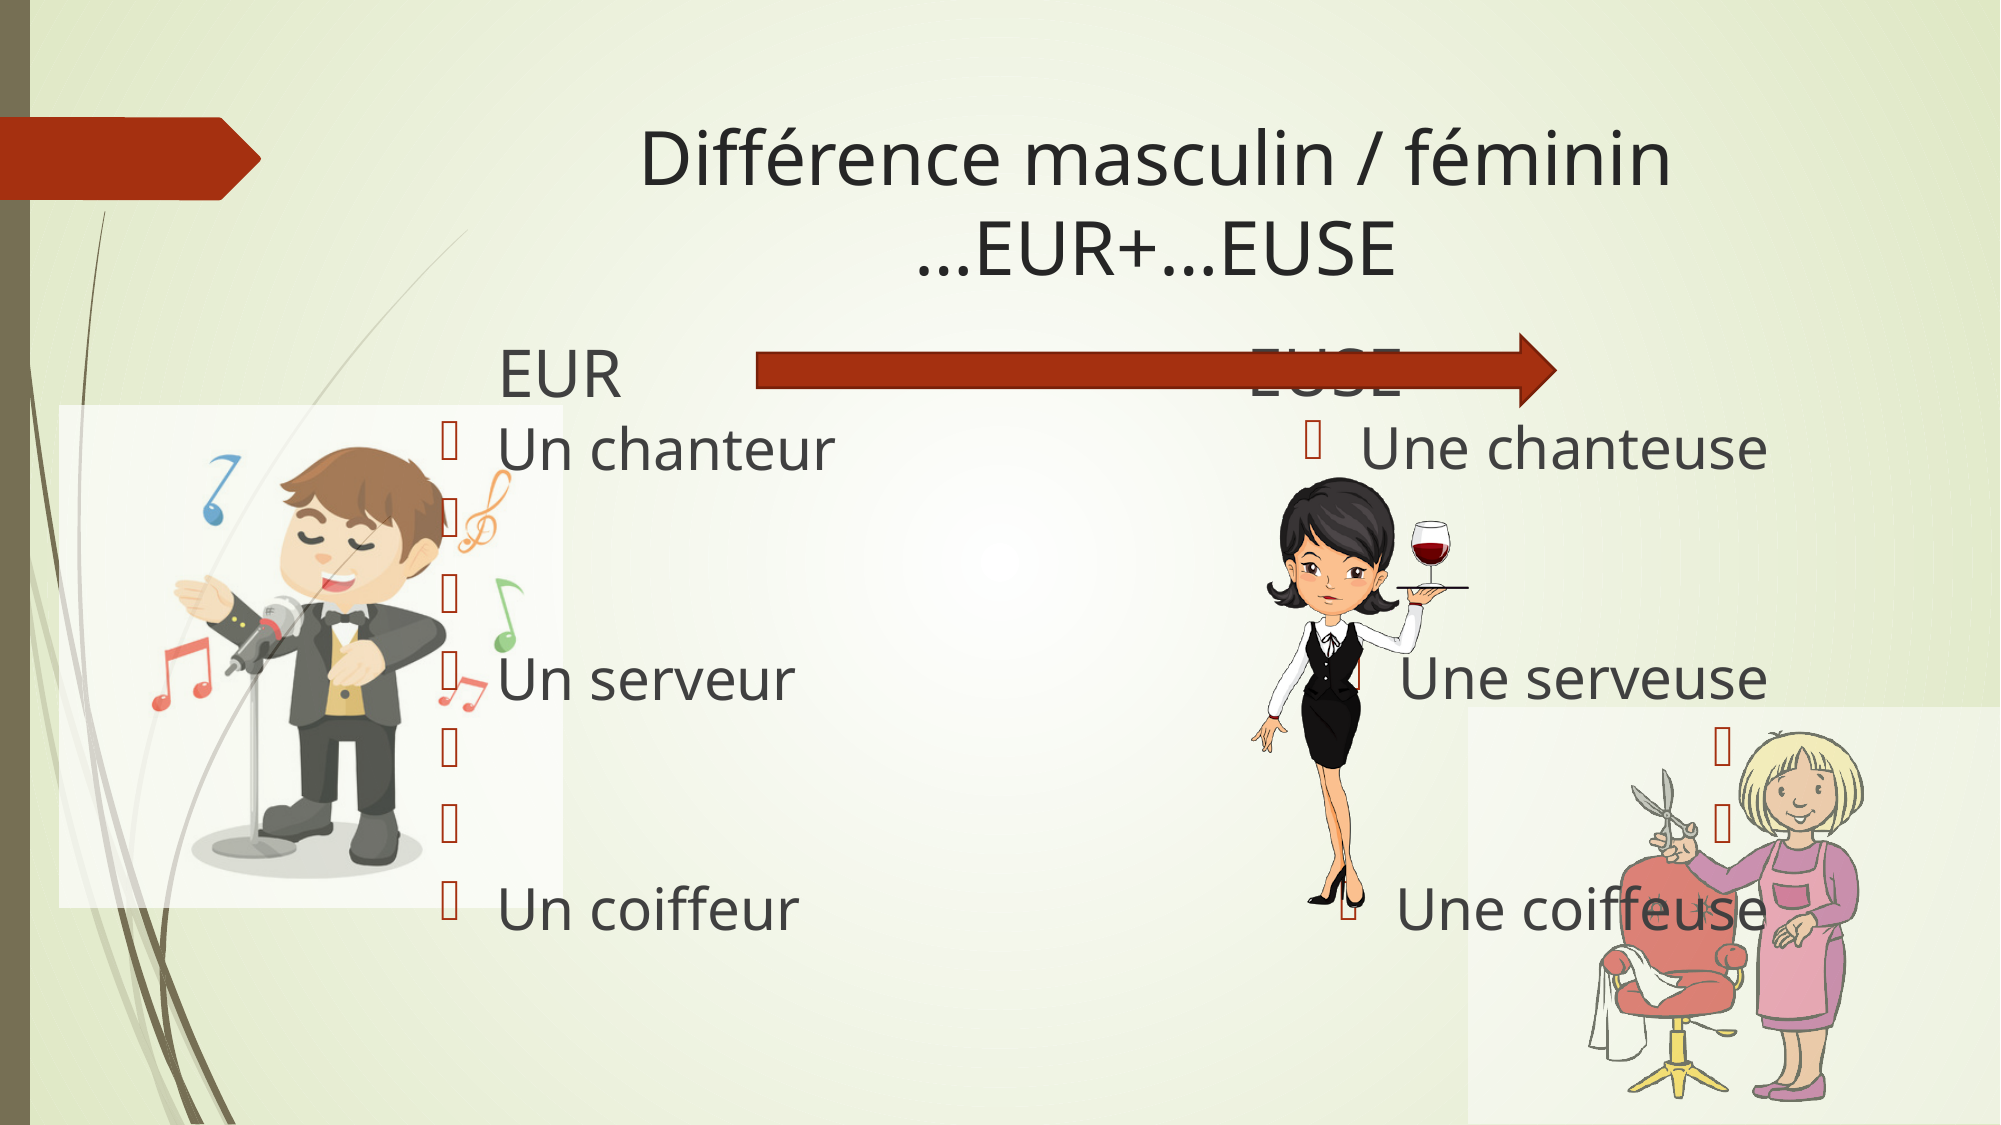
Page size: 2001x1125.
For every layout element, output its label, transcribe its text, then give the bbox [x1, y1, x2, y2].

picture [1468, 707, 2000, 1125]
picture [1251, 477, 1469, 908]
text_box [757, 335, 1556, 406]
picture [59, 405, 563, 908]
list EUR [482, 323, 1138, 418]
list Une chanteuse Une serveuse Une coiffeuse [1175, 417, 1888, 968]
title Différence masculin / féminin …EUR+…EUSE [425, 102, 1888, 313]
list EUSE [1231, 323, 1888, 417]
list Un chanteur Un serveur Un coiffeur [424, 418, 1138, 969]
